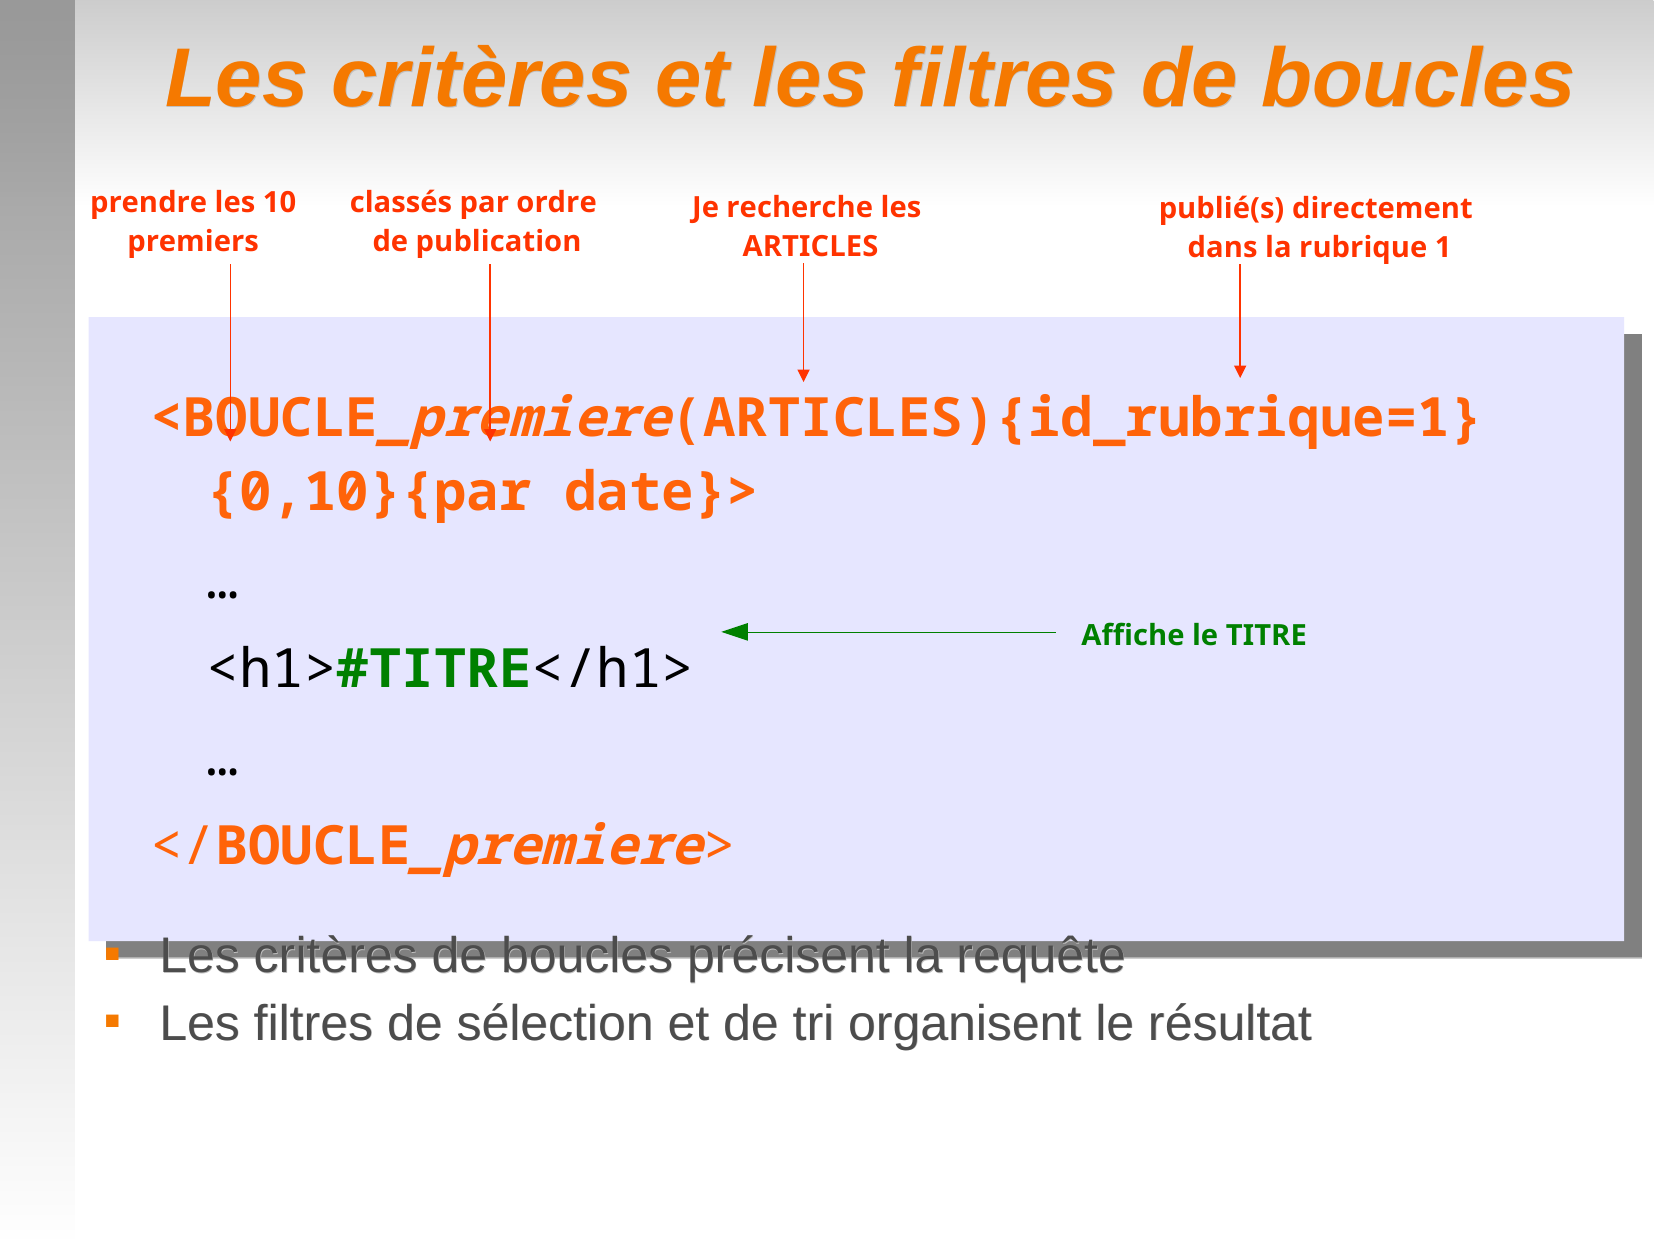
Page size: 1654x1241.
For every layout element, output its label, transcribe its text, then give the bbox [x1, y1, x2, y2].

text_box Affiche le TITRE [1066, 606, 1470, 651]
text_box classés par ordre de publication [394, 173, 653, 218]
text_box Je recherche les ARTICLES [677, 178, 938, 223]
list Les critères de boucles précisent la requête Les filtres de sélection et de tri organisent le résultat [88, 927, 1625, 1241]
text_box <BOUCLE_premiere(ARTICLES){id_rubrique=1}{0,10}{par date}> … <h1>#TITRE</h1> … </BOUCLE_premiere> [88, 317, 1625, 882]
text_box prendre les 10 premiers [75, 173, 394, 218]
text_box publié(s) directement dans la rubrique 1 [1144, 179, 1462, 224]
title Les critères et les filtres de boucles [88, 0, 1654, 157]
